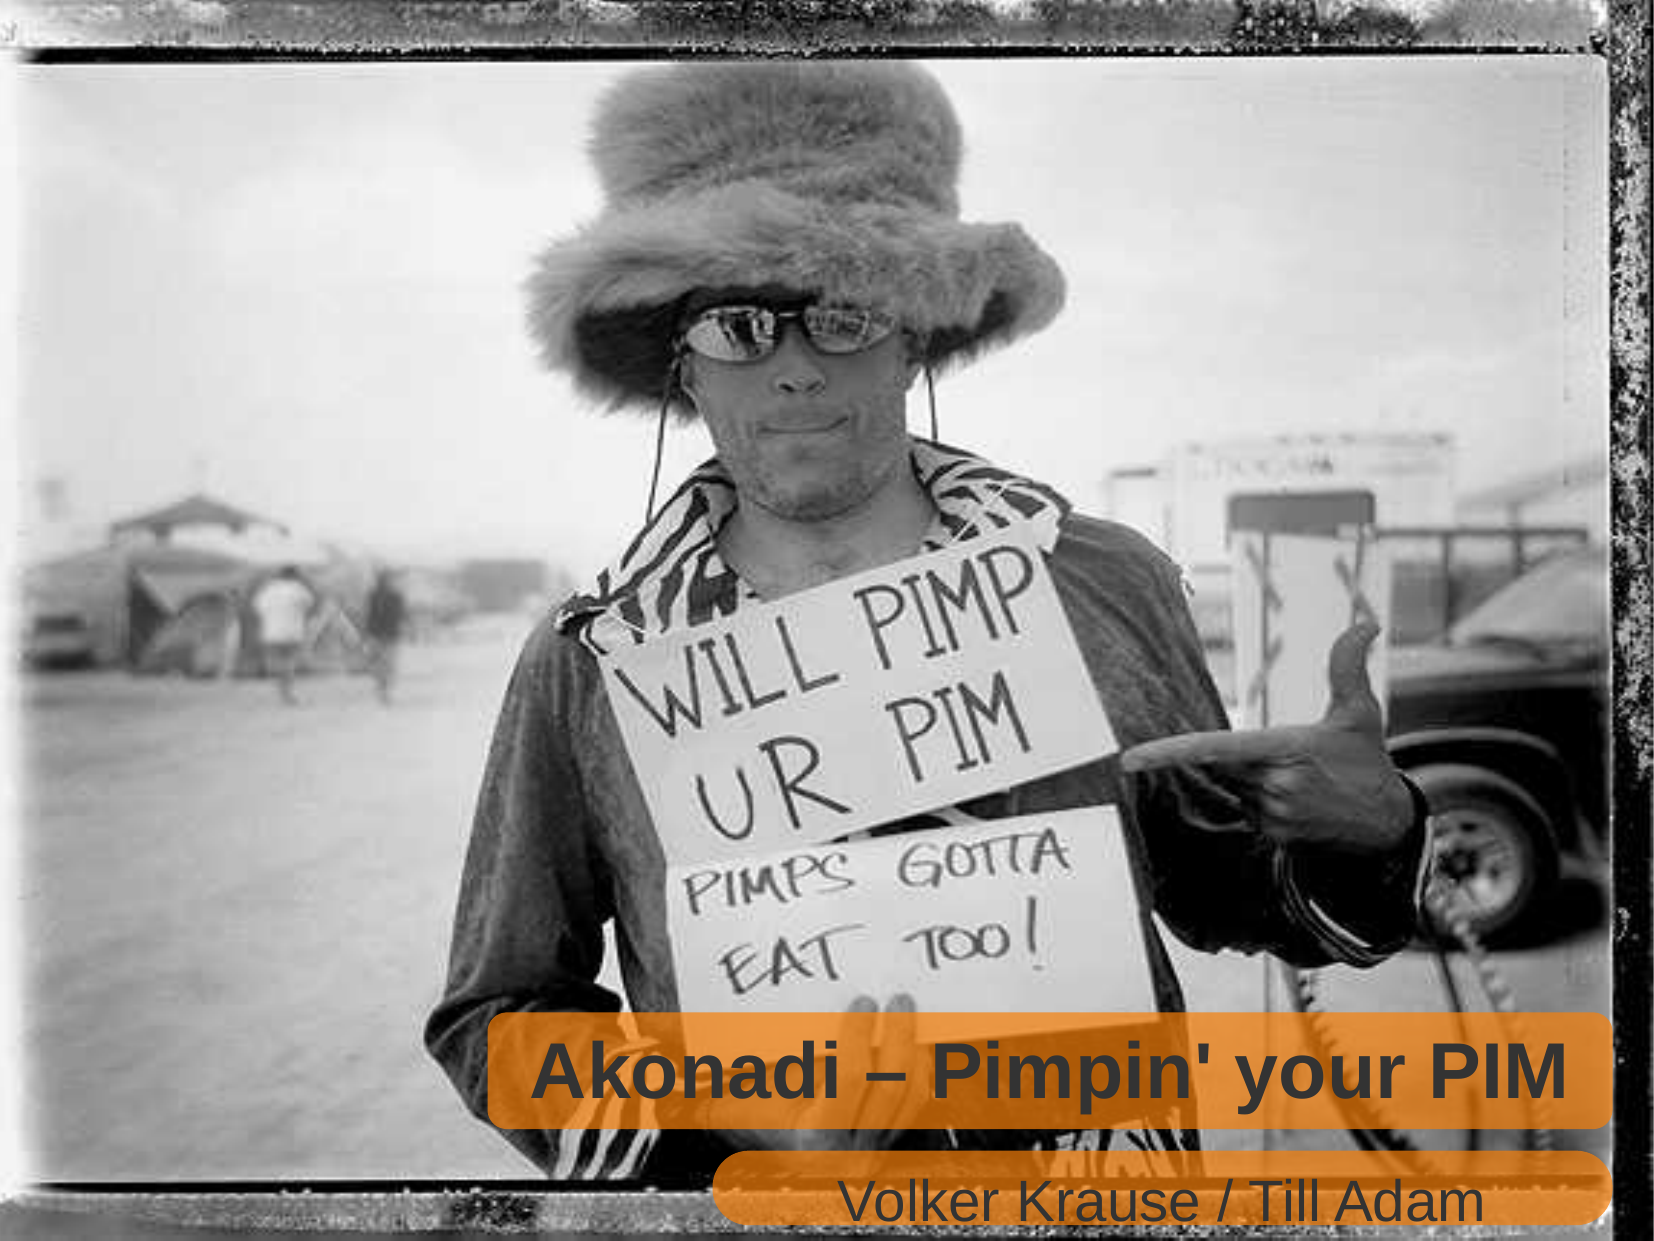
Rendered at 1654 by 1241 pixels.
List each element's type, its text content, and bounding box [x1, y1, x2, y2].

text_box Volker Krause / Till Adam [712, 1150, 1613, 1226]
text_box Akonadi – Pimpin' your PIM [487, 1012, 1613, 1130]
